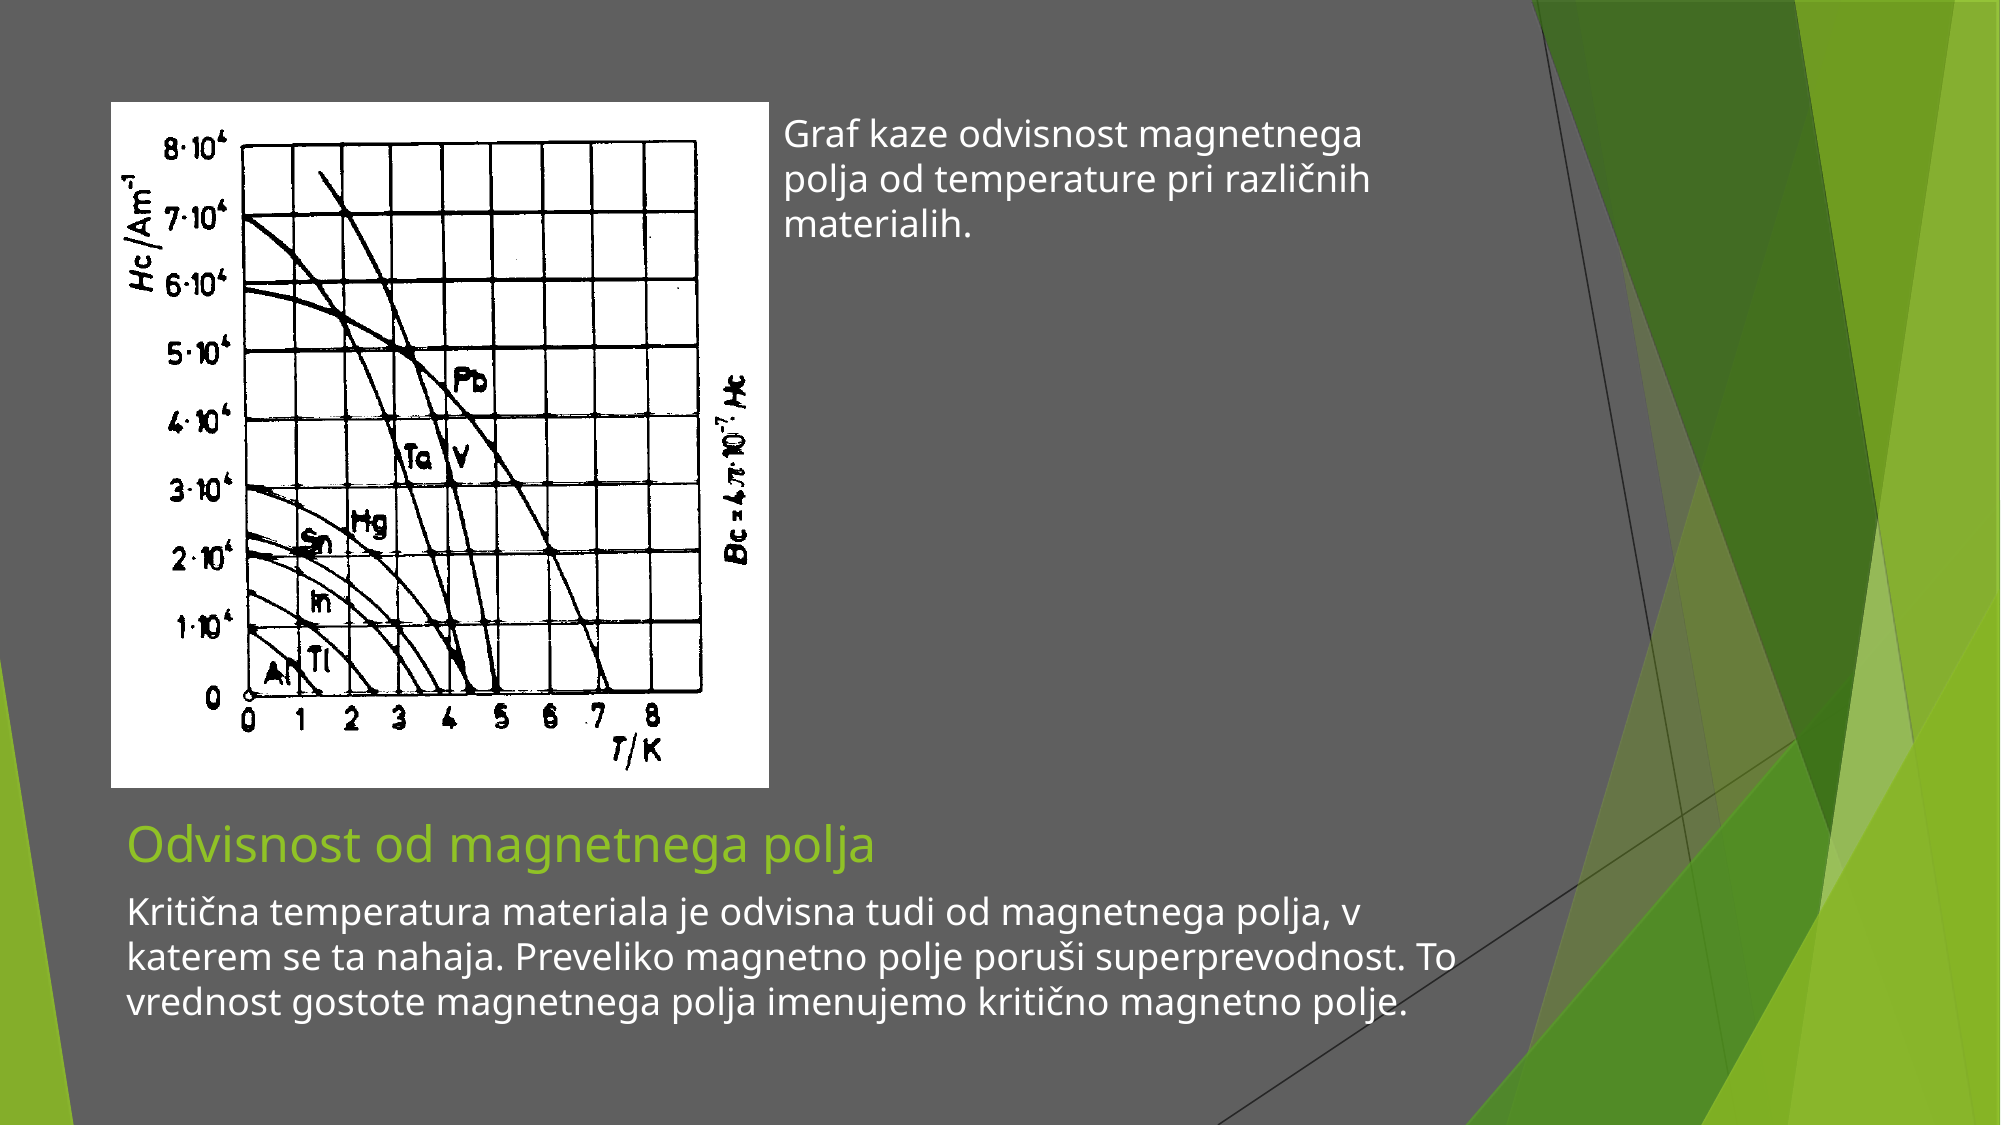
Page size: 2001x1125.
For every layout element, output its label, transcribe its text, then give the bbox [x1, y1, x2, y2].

text_box Graf kaze odvisnost magnetnega polja od temperature pri različnih materialih. [768, 102, 1433, 308]
title Odvisnost od magnetnega polja [111, 787, 1522, 880]
picture [111, 102, 769, 788]
list Kritična temperatura materiala je odvisna tudi od magnetnega polja, v katerem se ta nahaja. Preveliko magnetno polje poruši superprevodnost. To vrednost gostote magnetnega polja imenujemo kritično magnetno polje. [111, 880, 1522, 1100]
